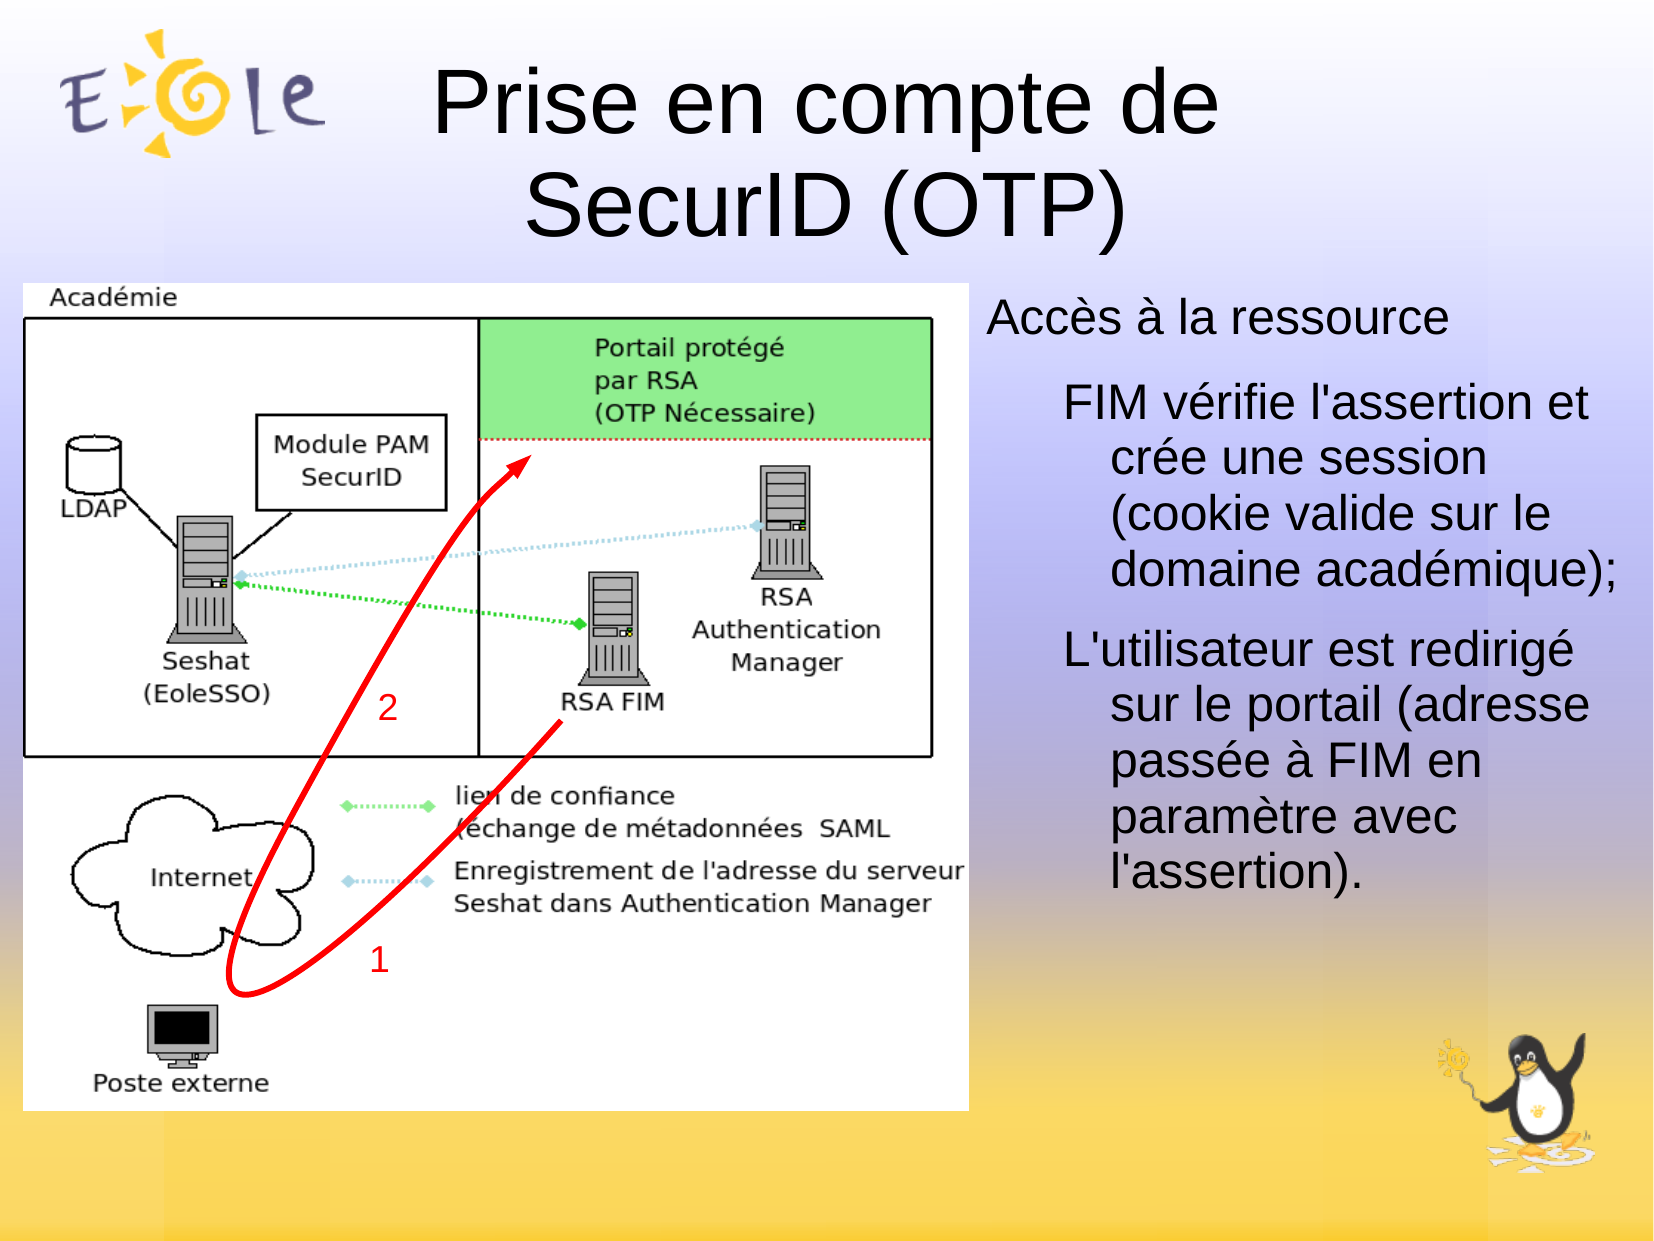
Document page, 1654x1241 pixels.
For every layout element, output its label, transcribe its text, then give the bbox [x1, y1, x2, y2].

text_box 2 [363, 679, 414, 741]
list Accès à la ressource FIM vérifie l'assertion et crée une session (cookie valide sur le domaine académique); L'utilisateur est redirigé sur le portail (adresse passée à FIM en paramètre avec l'assertion). [968, 288, 1625, 1093]
title Prise en compte de SecurID (OTP) [82, 39, 1571, 267]
text_box 1 [354, 930, 405, 993]
picture [0, 0, 1654, 1241]
